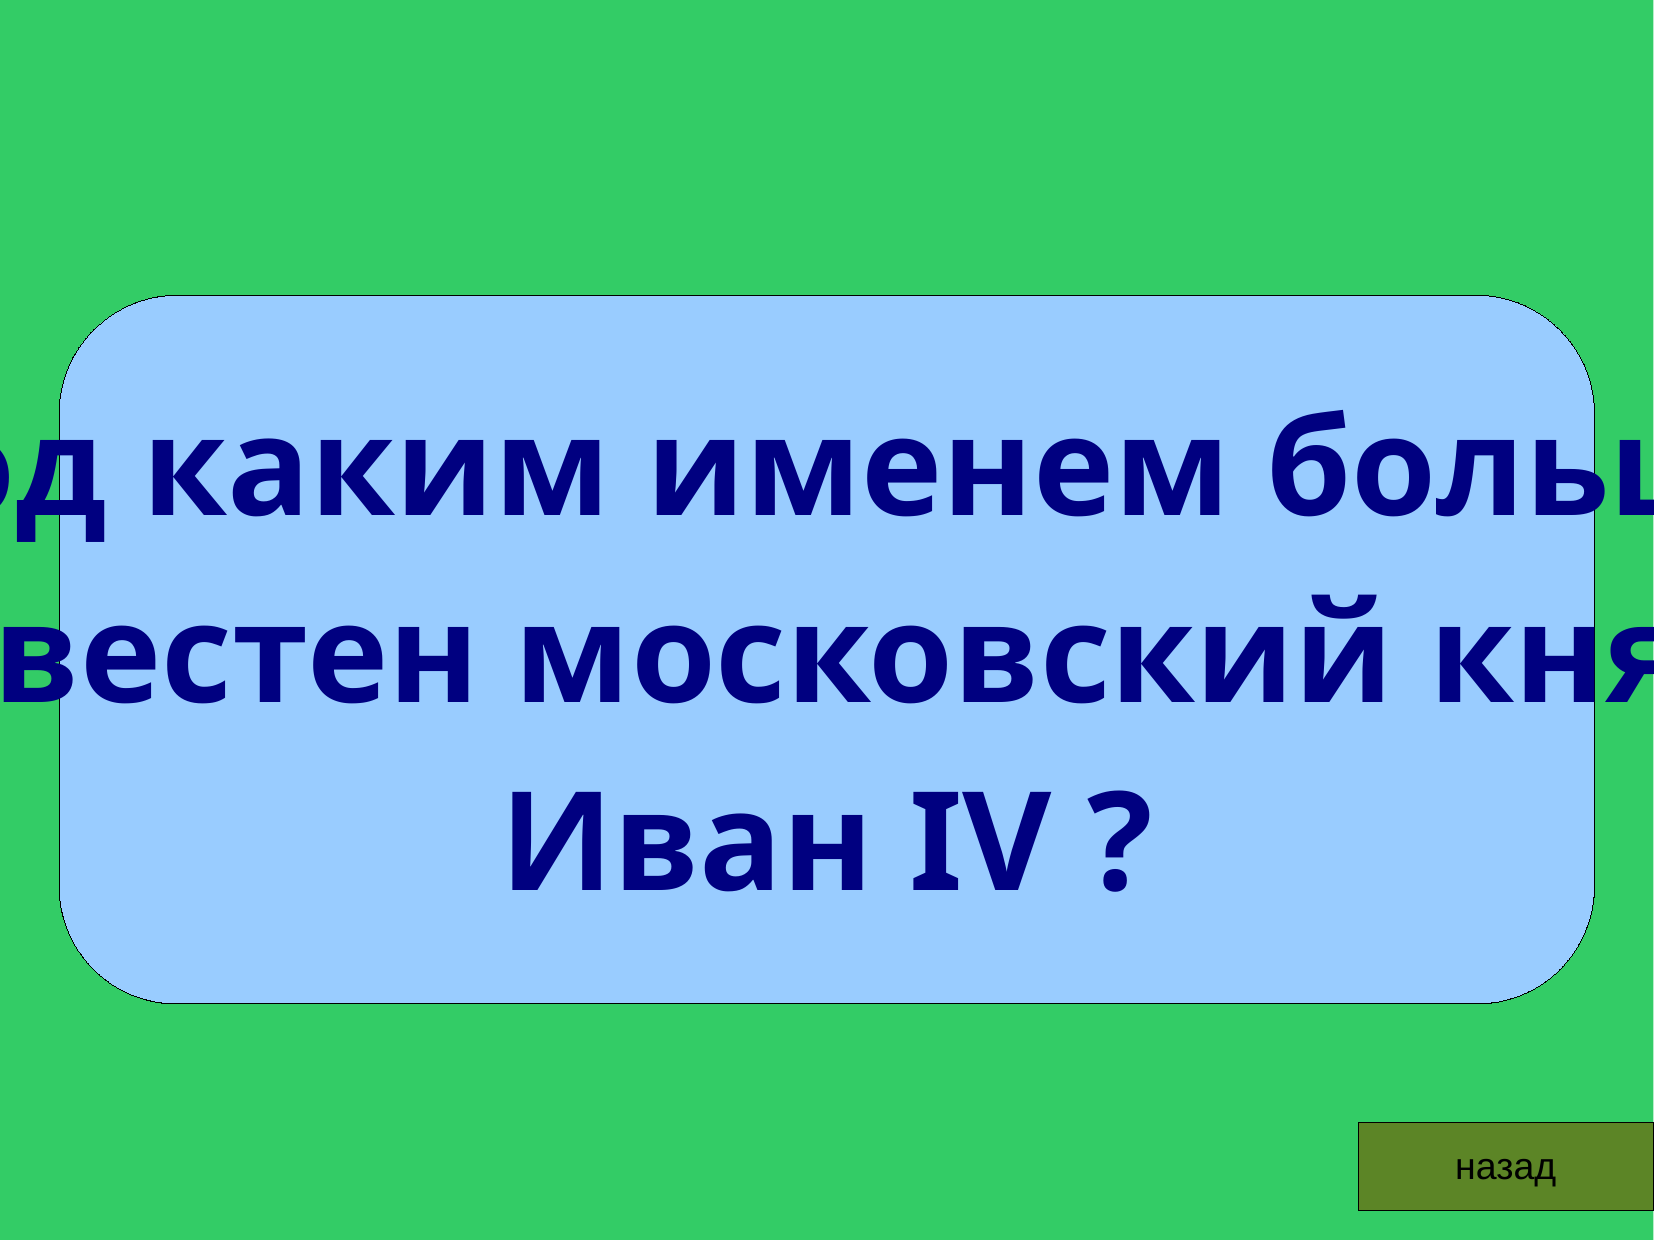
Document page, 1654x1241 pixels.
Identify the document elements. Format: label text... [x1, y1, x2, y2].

text_box Под каким именем больше Известен московский князь Иван IV ? [59, 295, 1595, 1004]
text_box назад [1358, 1122, 1654, 1211]
